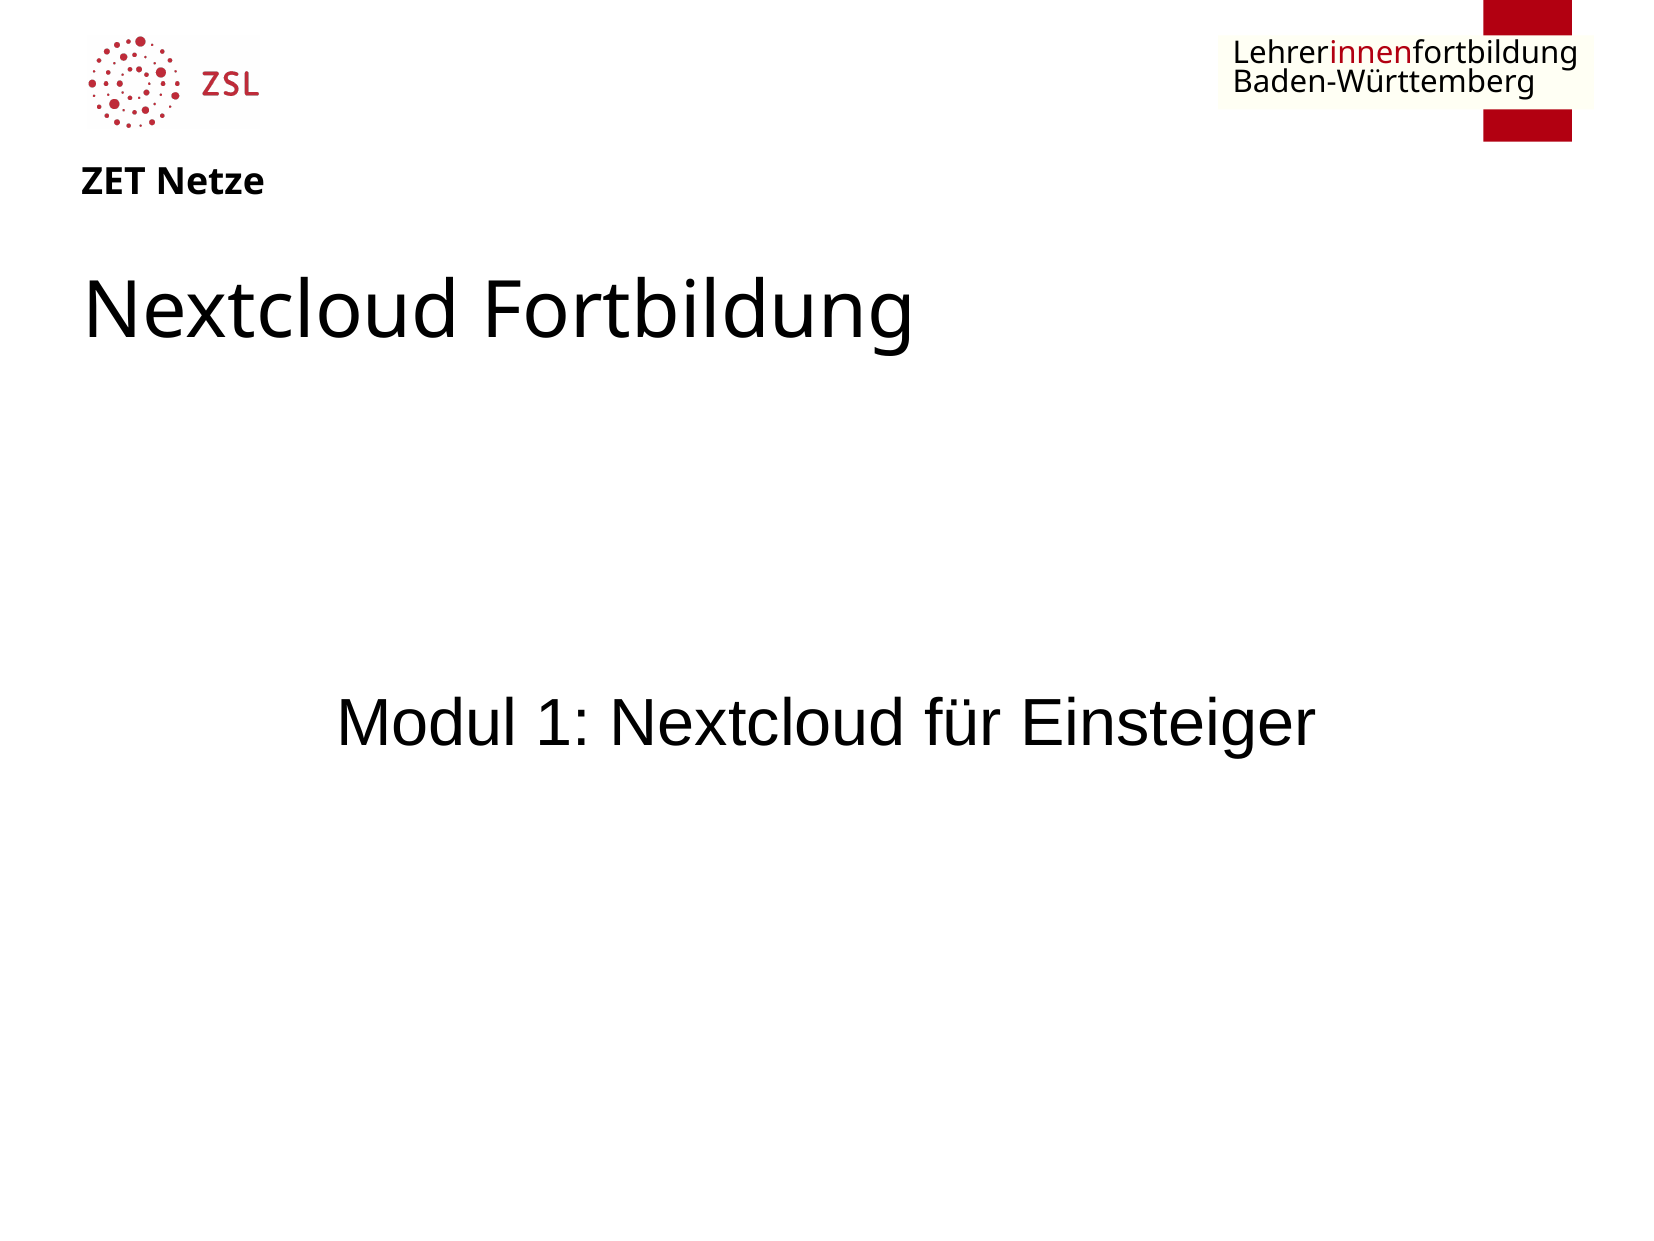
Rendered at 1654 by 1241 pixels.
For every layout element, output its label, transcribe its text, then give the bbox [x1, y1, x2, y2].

picture [87, 35, 260, 129]
subtitle Modul 1: Nextcloud für Einsteiger [82, 393, 1571, 1051]
title Nextcloud Fortbildung [82, 255, 1571, 359]
